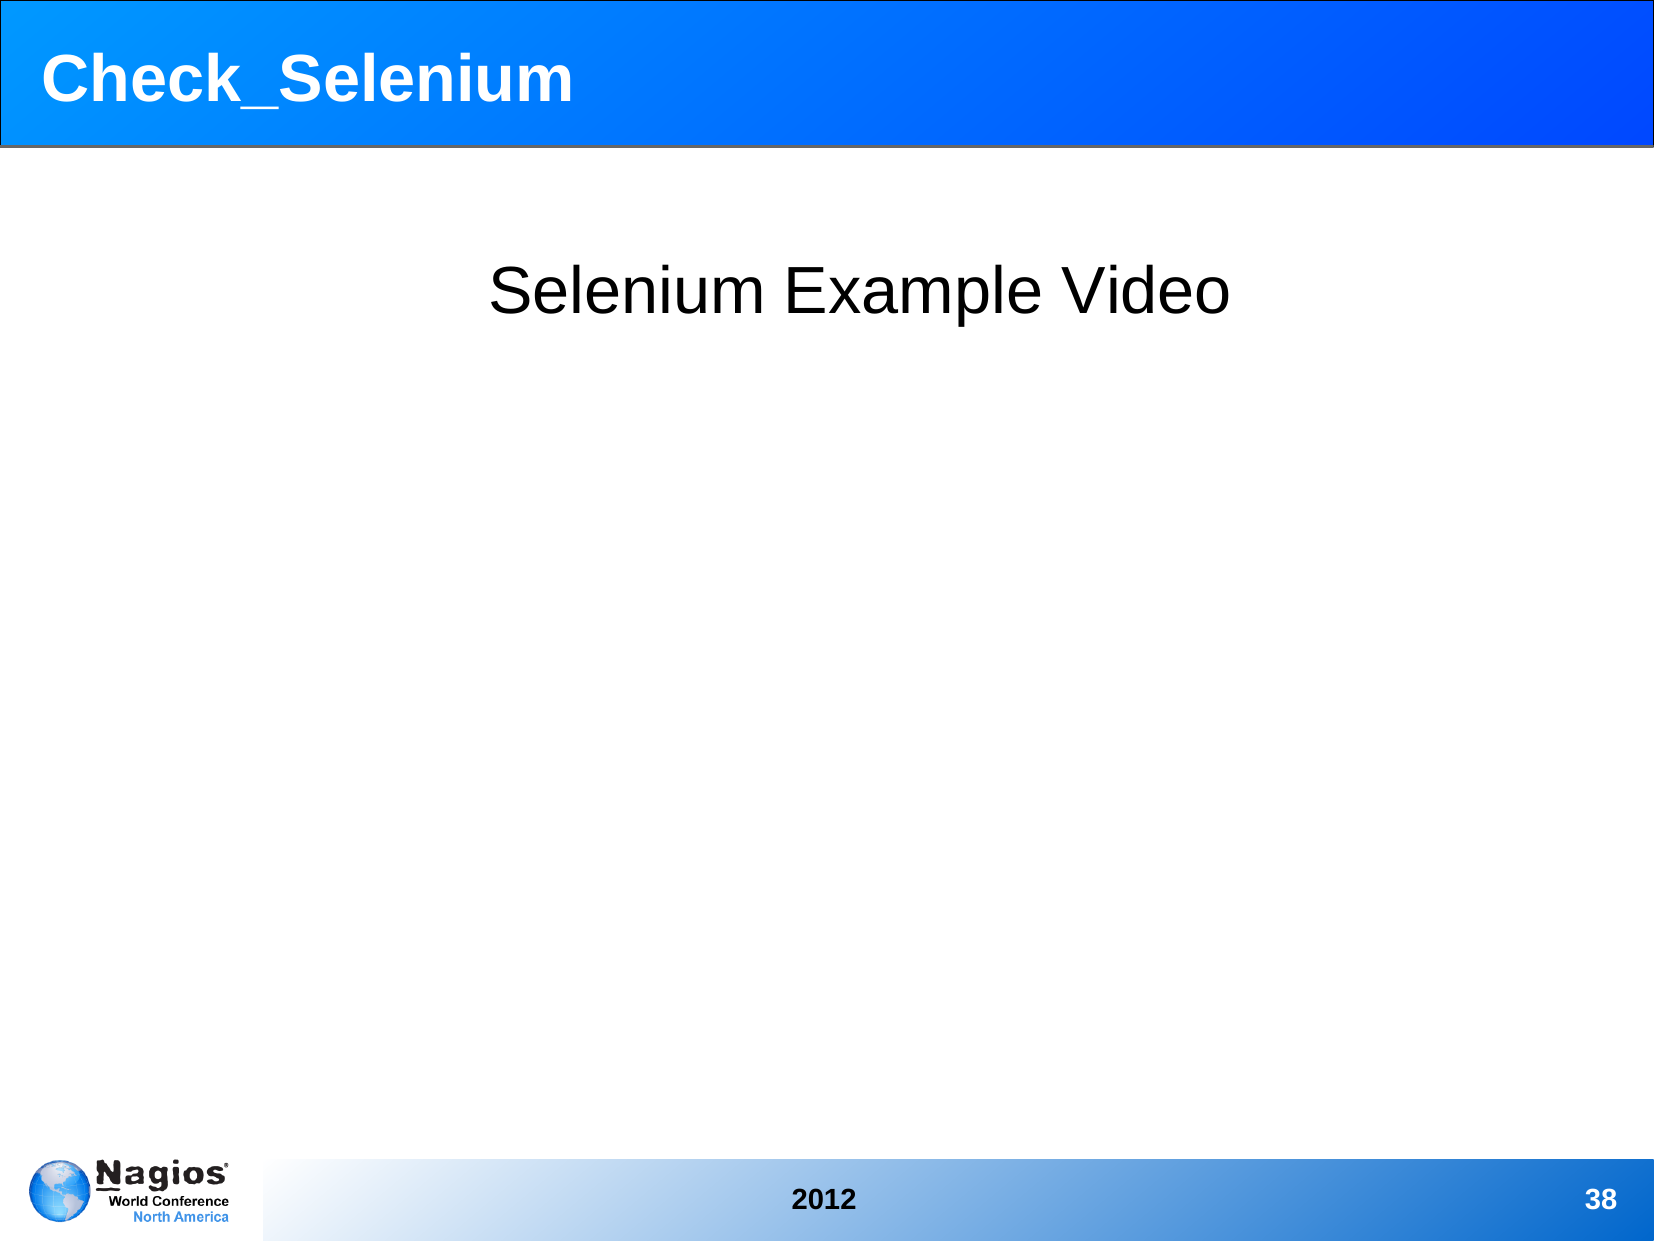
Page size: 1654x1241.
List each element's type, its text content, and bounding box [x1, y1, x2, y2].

title Check_Selenium [41, 0, 1248, 211]
list Selenium Example Video [80, 253, 1569, 417]
picture [29, 1159, 229, 1235]
